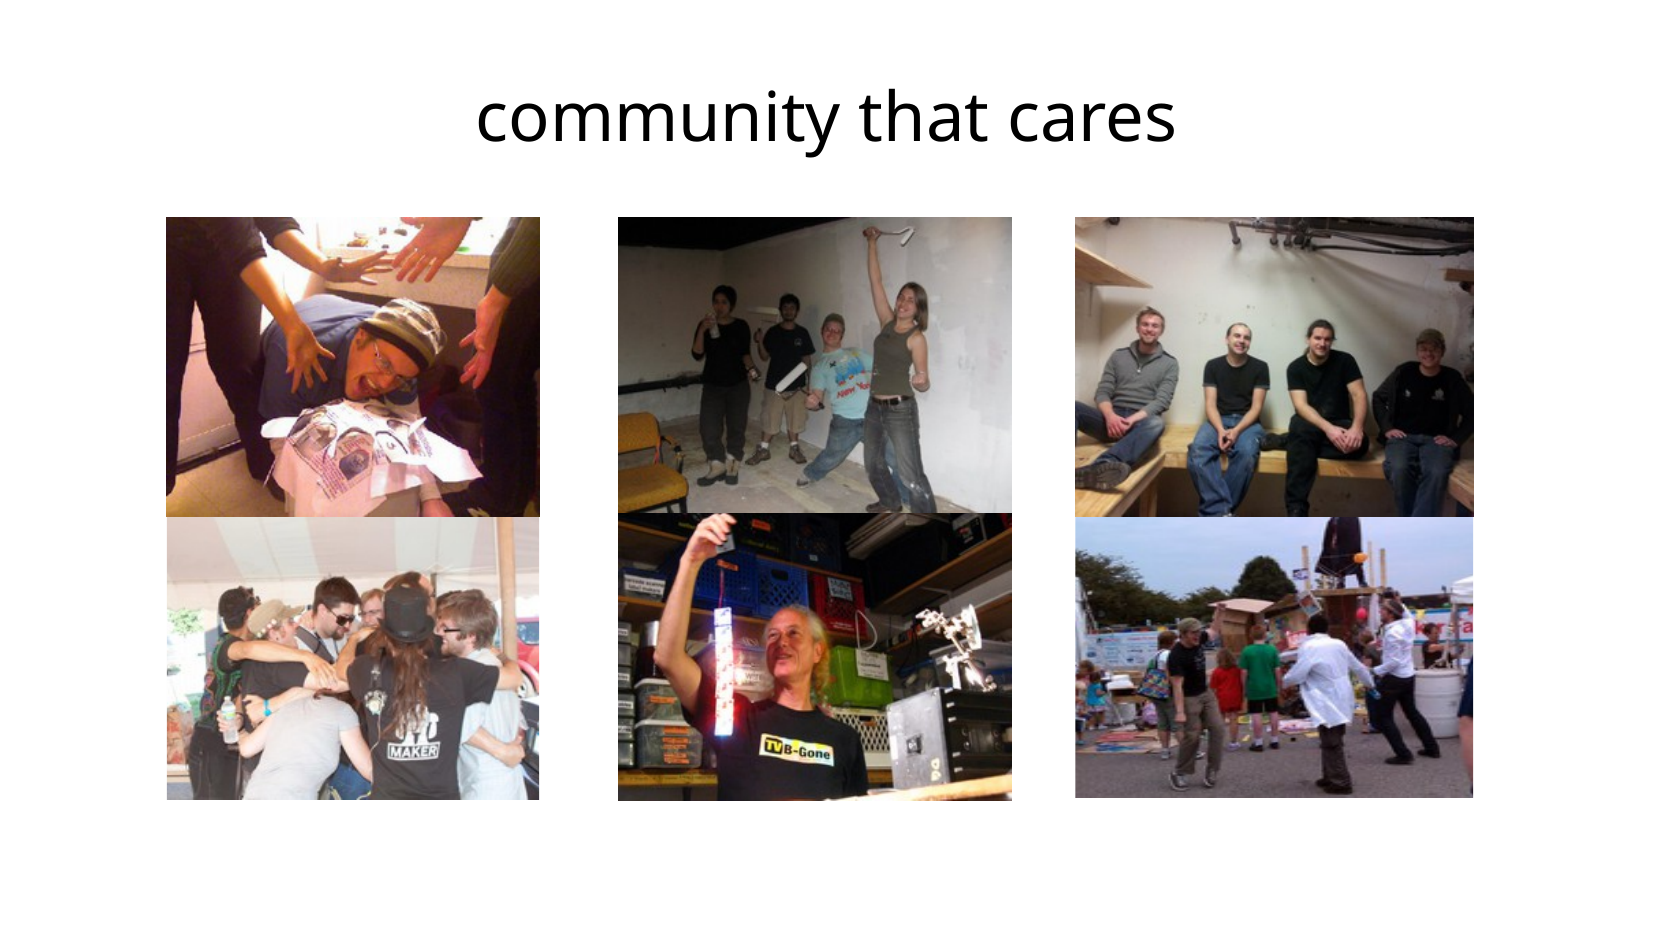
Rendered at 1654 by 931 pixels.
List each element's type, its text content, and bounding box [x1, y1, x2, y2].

picture [618, 217, 1012, 801]
picture [1075, 217, 1474, 798]
title community that cares [82, 37, 1571, 193]
picture [166, 217, 540, 800]
